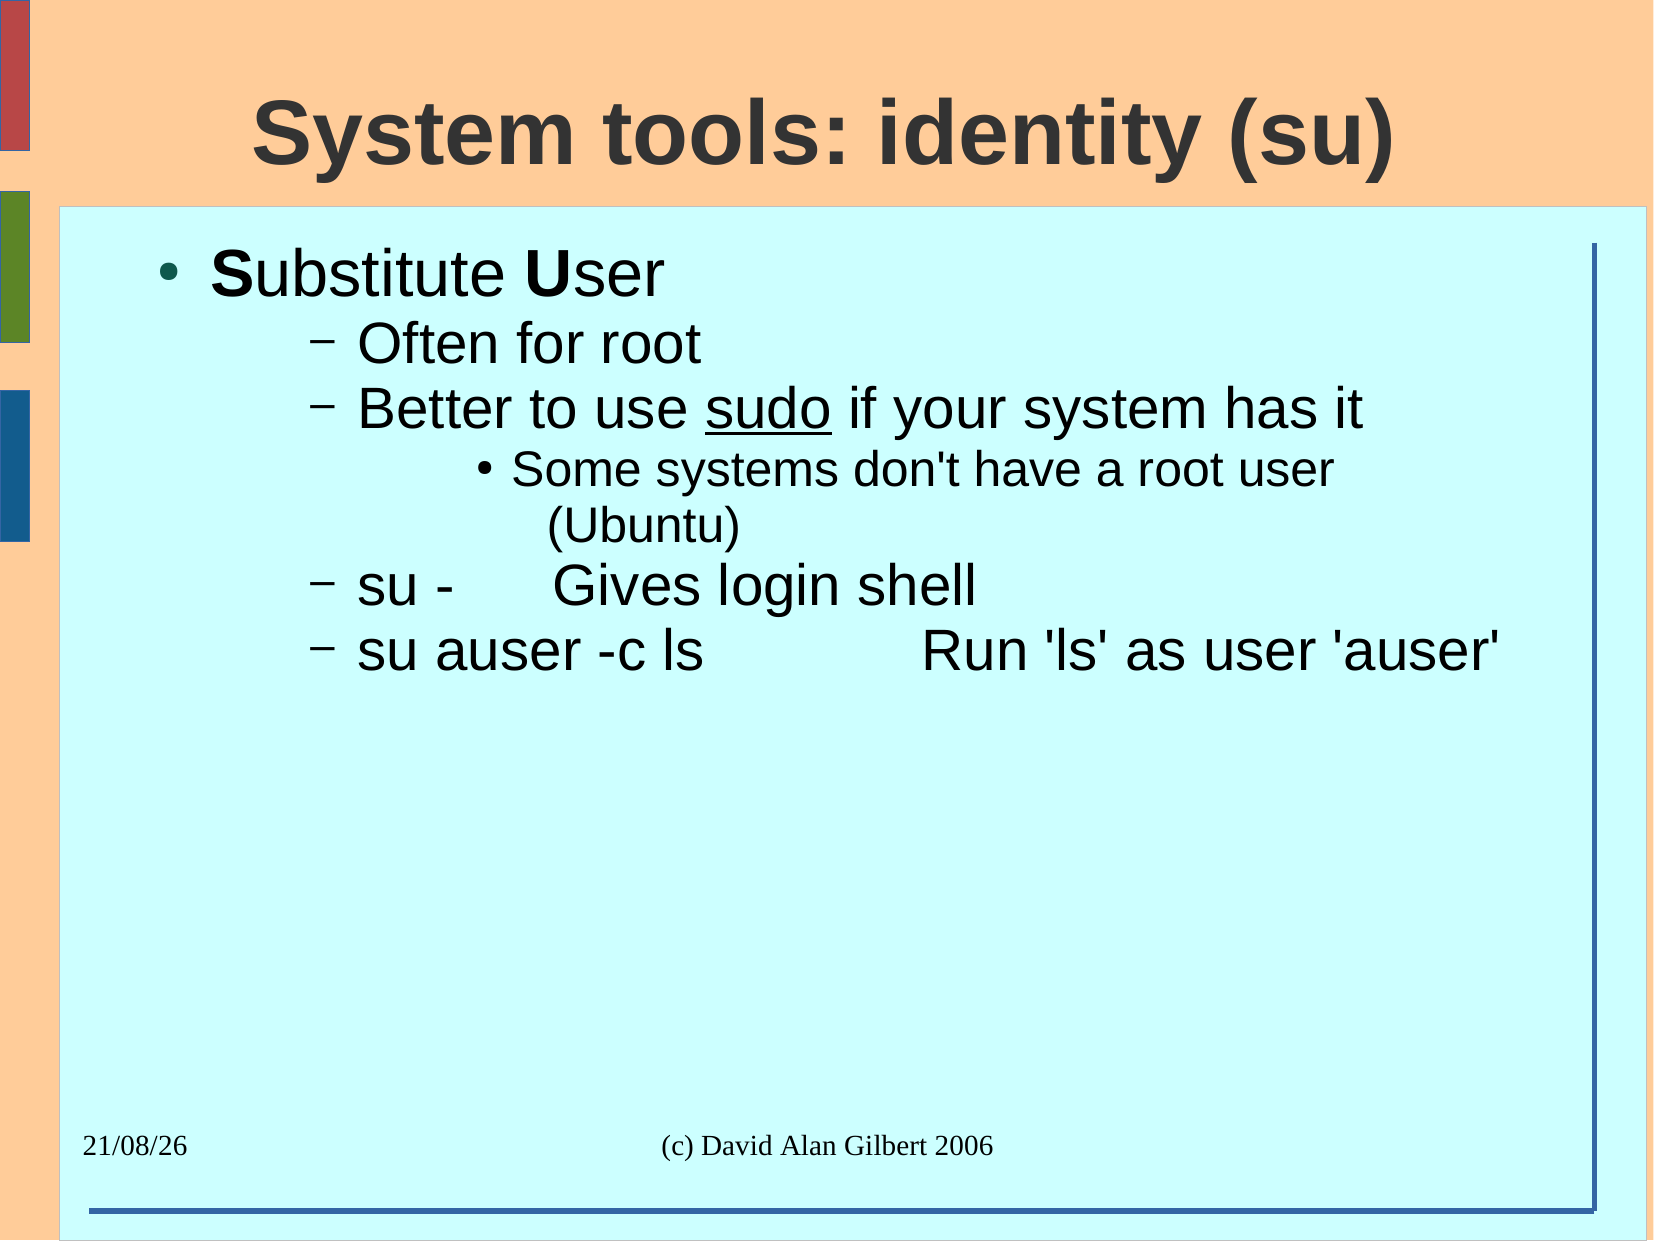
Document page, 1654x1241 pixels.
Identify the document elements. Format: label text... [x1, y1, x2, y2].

title System tools: identity (su) [118, 29, 1531, 237]
list Substitute User Often for root Better to use sudo if your system has it Some systems don't have a root user (Ubuntu) su - Gives login shell su auser -c ls Run 'ls' as user 'auser' [121, 236, 1534, 1127]
